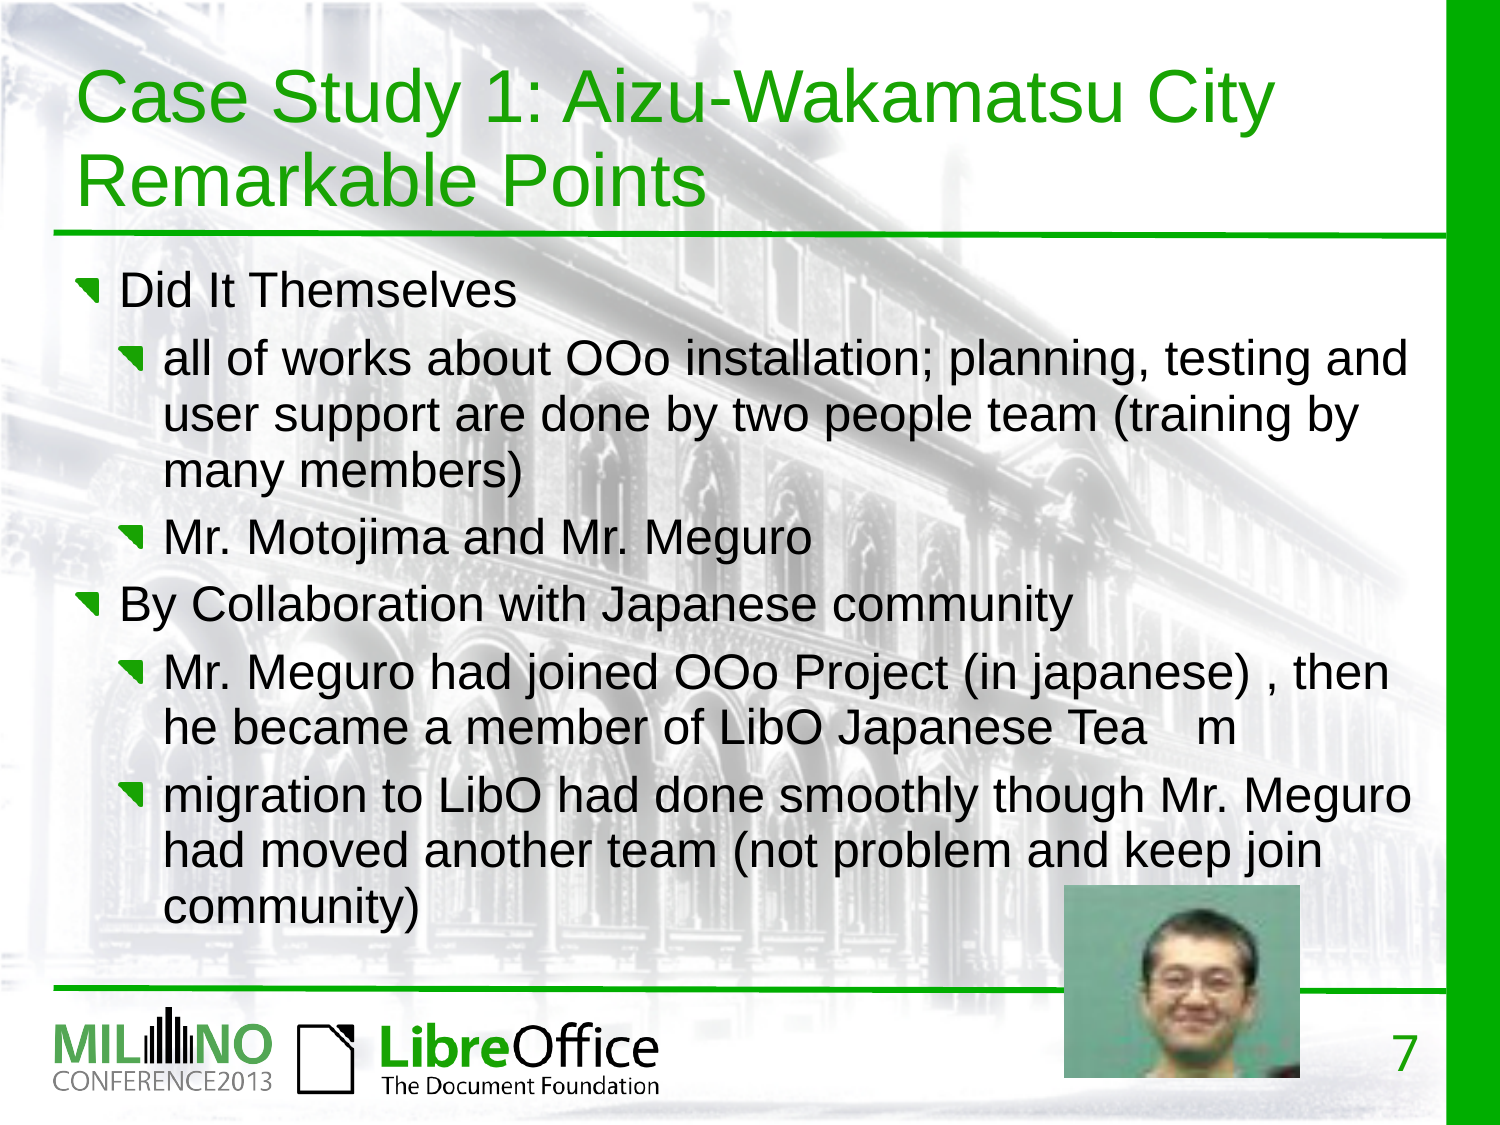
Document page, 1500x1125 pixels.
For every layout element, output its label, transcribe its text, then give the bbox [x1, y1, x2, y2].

title Case Study 1: Aizu-Wakamatsu City Remarkable Points [75, 54, 1425, 223]
list Did It Themselves all of works about OOo installation; planning, testing and user support are done by two people team (training by many members) Mr. Motojima and Mr. Meguro By Collaboration with Japanese community Mr. Meguro had joined OOo Project (in japanese) , then he became a member of LibO Japanese Tea m migration to LibO had done smoothly though Mr. Meguro had moved another team (not problem and keep join community) [75, 262, 1425, 1070]
picture [0, 1, 1446, 1125]
